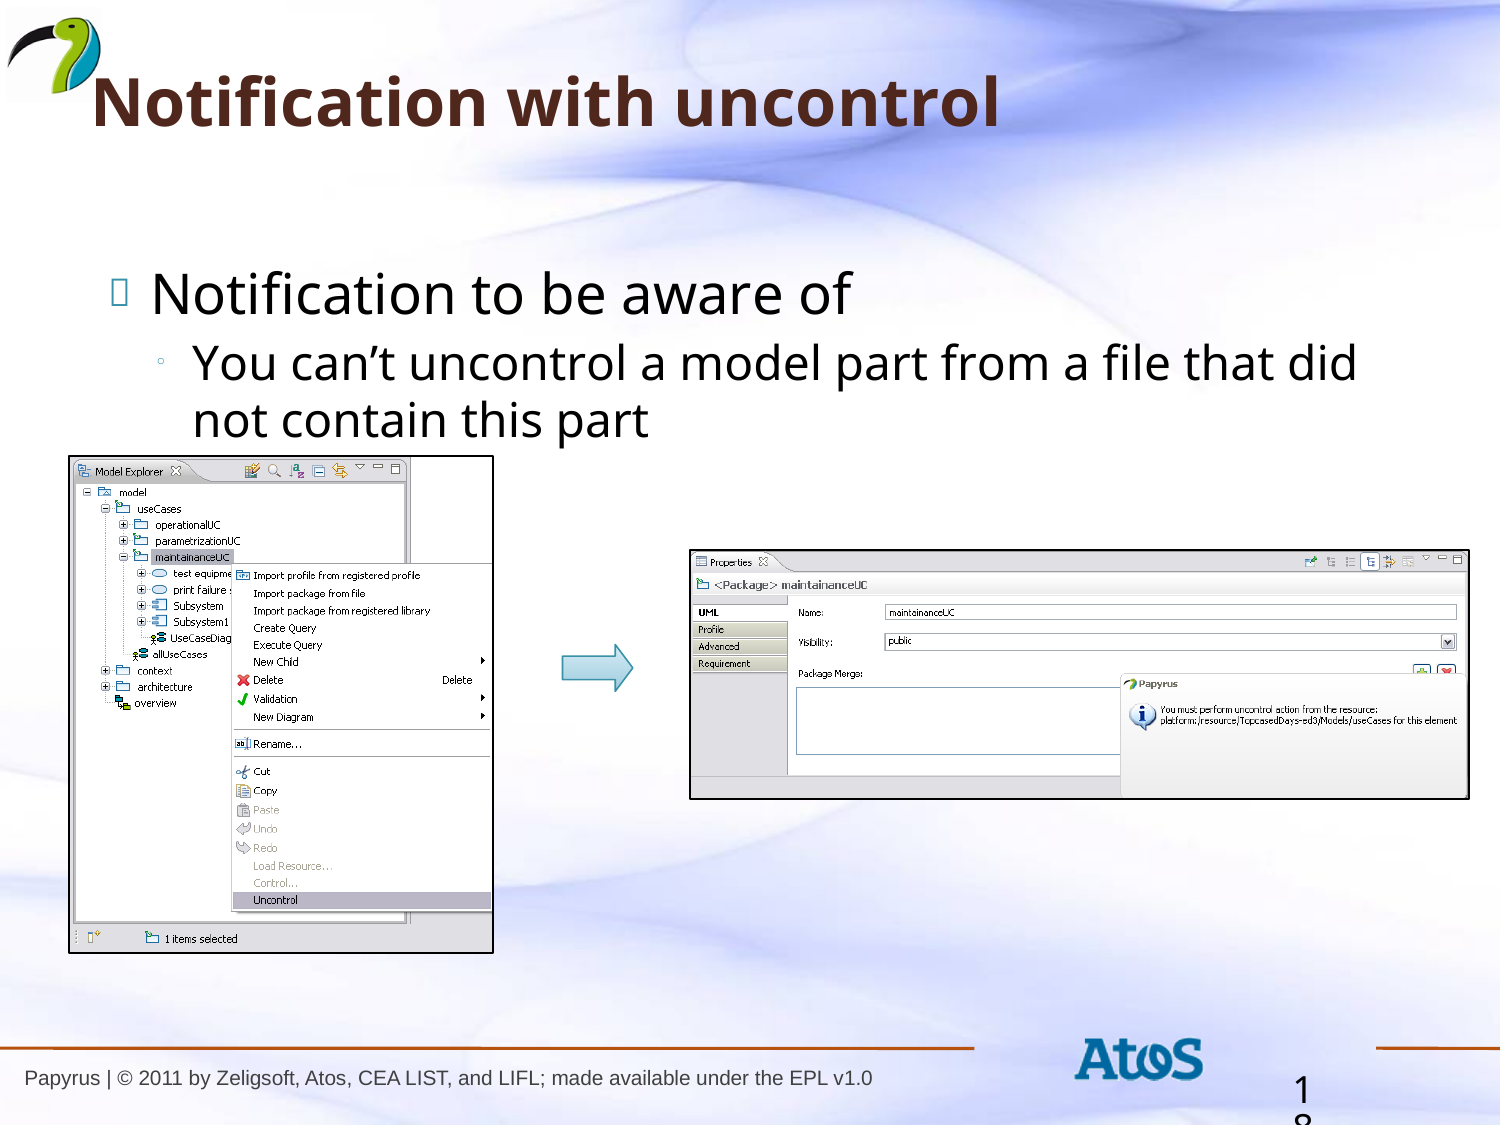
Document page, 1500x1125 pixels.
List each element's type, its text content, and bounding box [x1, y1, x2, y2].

slide_number <numéro> [1277, 1051, 1338, 1112]
title Notification with uncontrol [75, 45, 1425, 233]
list Notification to be aware of You can’t uncontrol a model part from a file that did not contain this part [75, 243, 1425, 986]
text_box [562, 644, 633, 692]
picture [1298, 1117, 1307, 1125]
picture [0, 0, 1500, 1125]
